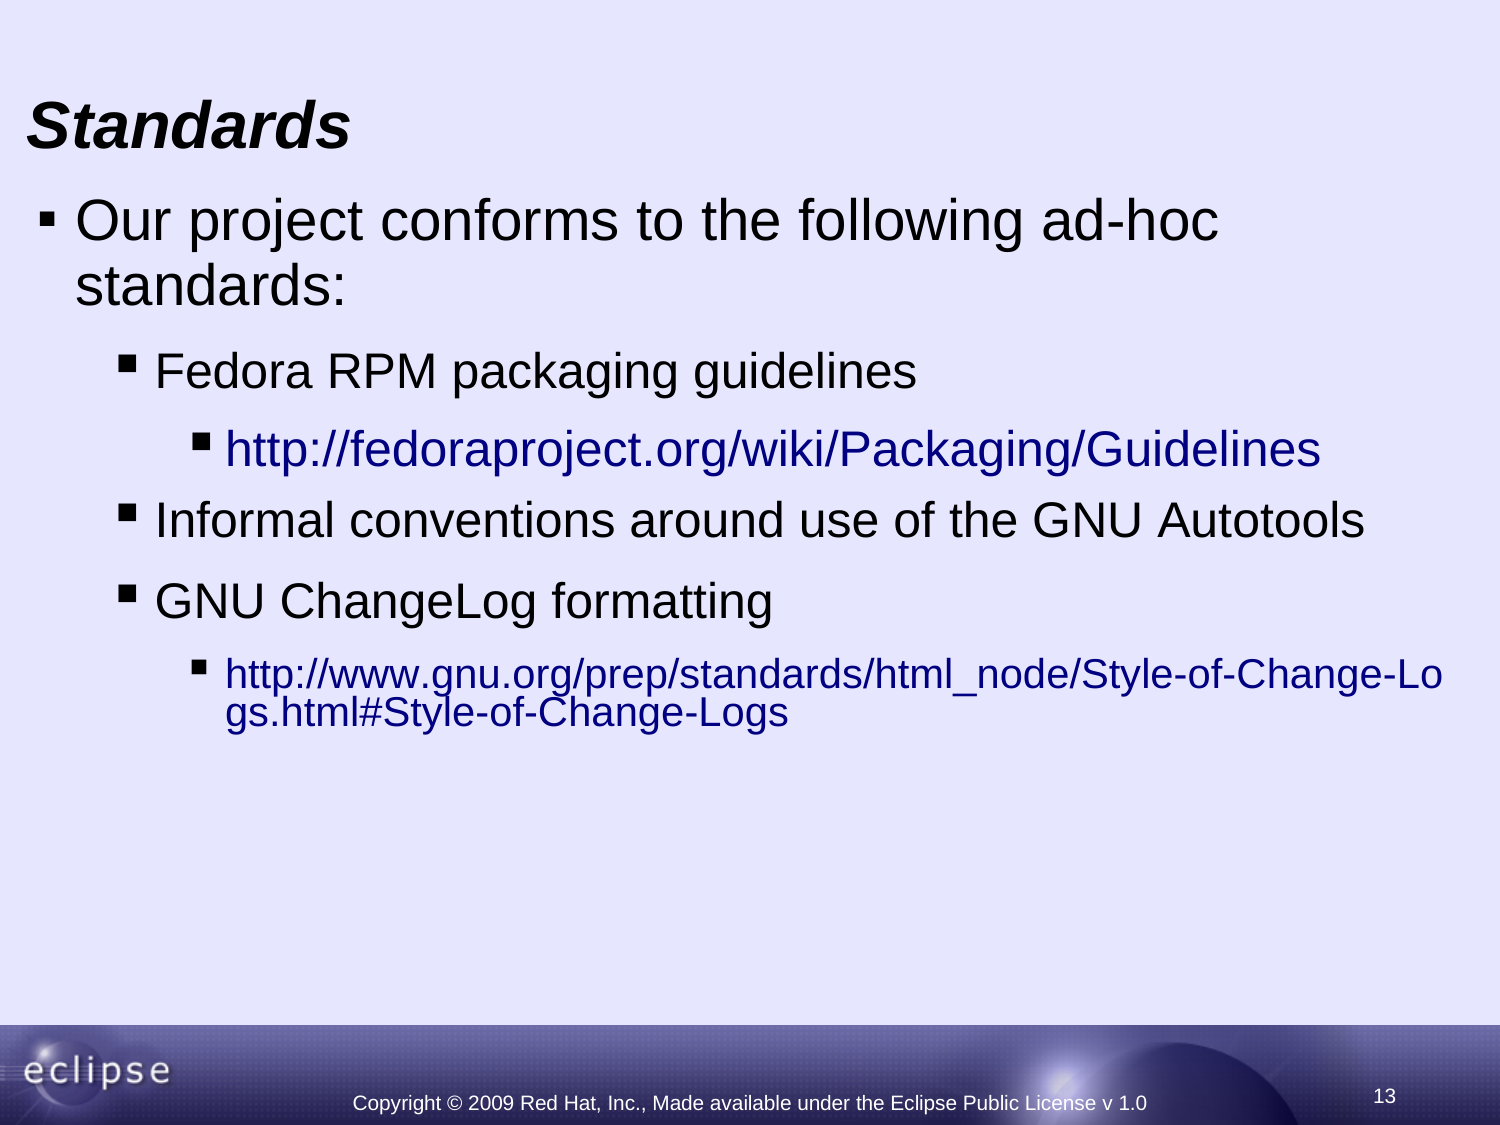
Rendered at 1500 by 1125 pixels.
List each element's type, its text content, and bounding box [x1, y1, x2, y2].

picture [0, 1025, 1500, 1125]
list Our project conforms to the following ad-hoc standards: Fedora RPM packaging guidelines http://fedoraproject.org/wiki/Packaging/Guidelines Informal conventions around use of the GNU Autotools GNU ChangeLog formatting http://www.gnu.org/prep/standards/html_node/Style-of-Change-Logs.html#Style-of-Change-Logs [37, 187, 1463, 1021]
title Standards [26, 84, 1474, 172]
